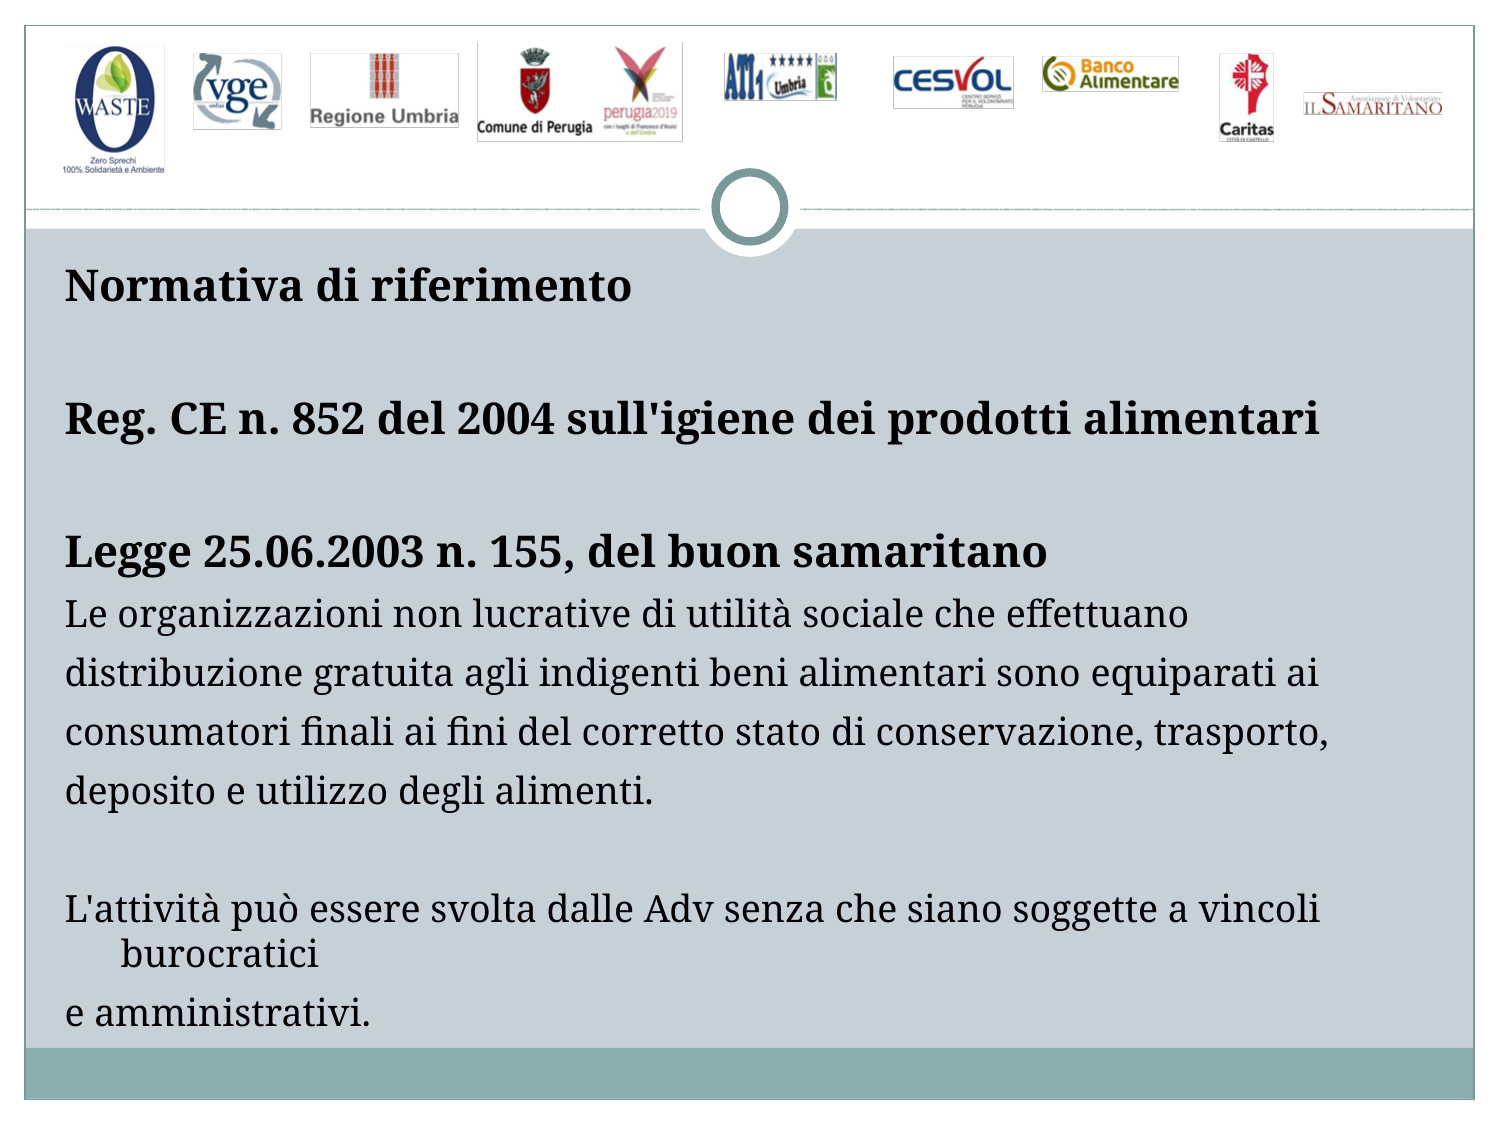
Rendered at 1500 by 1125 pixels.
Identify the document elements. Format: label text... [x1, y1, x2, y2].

picture [53, 42, 1454, 191]
title [49, 0, 1450, 162]
list Normativa di riferimento Reg. CE n. 852 del 2004 sull'igiene dei prodotti alimentari Legge 25.06.2003 n. 155, del buon samaritano Le organizzazioni non lucrative di utilità sociale che effettuano distribuzione gratuita agli indigenti beni alimentari sono equiparati ai consumatori finali ai fini del corretto stato di conservazione, trasporto, deposito e utilizzo degli alimenti. L'attività può essere svolta dalle Adv senza che siano soggette a vincoli burocratici e amministrativi. [49, 249, 1450, 1005]
